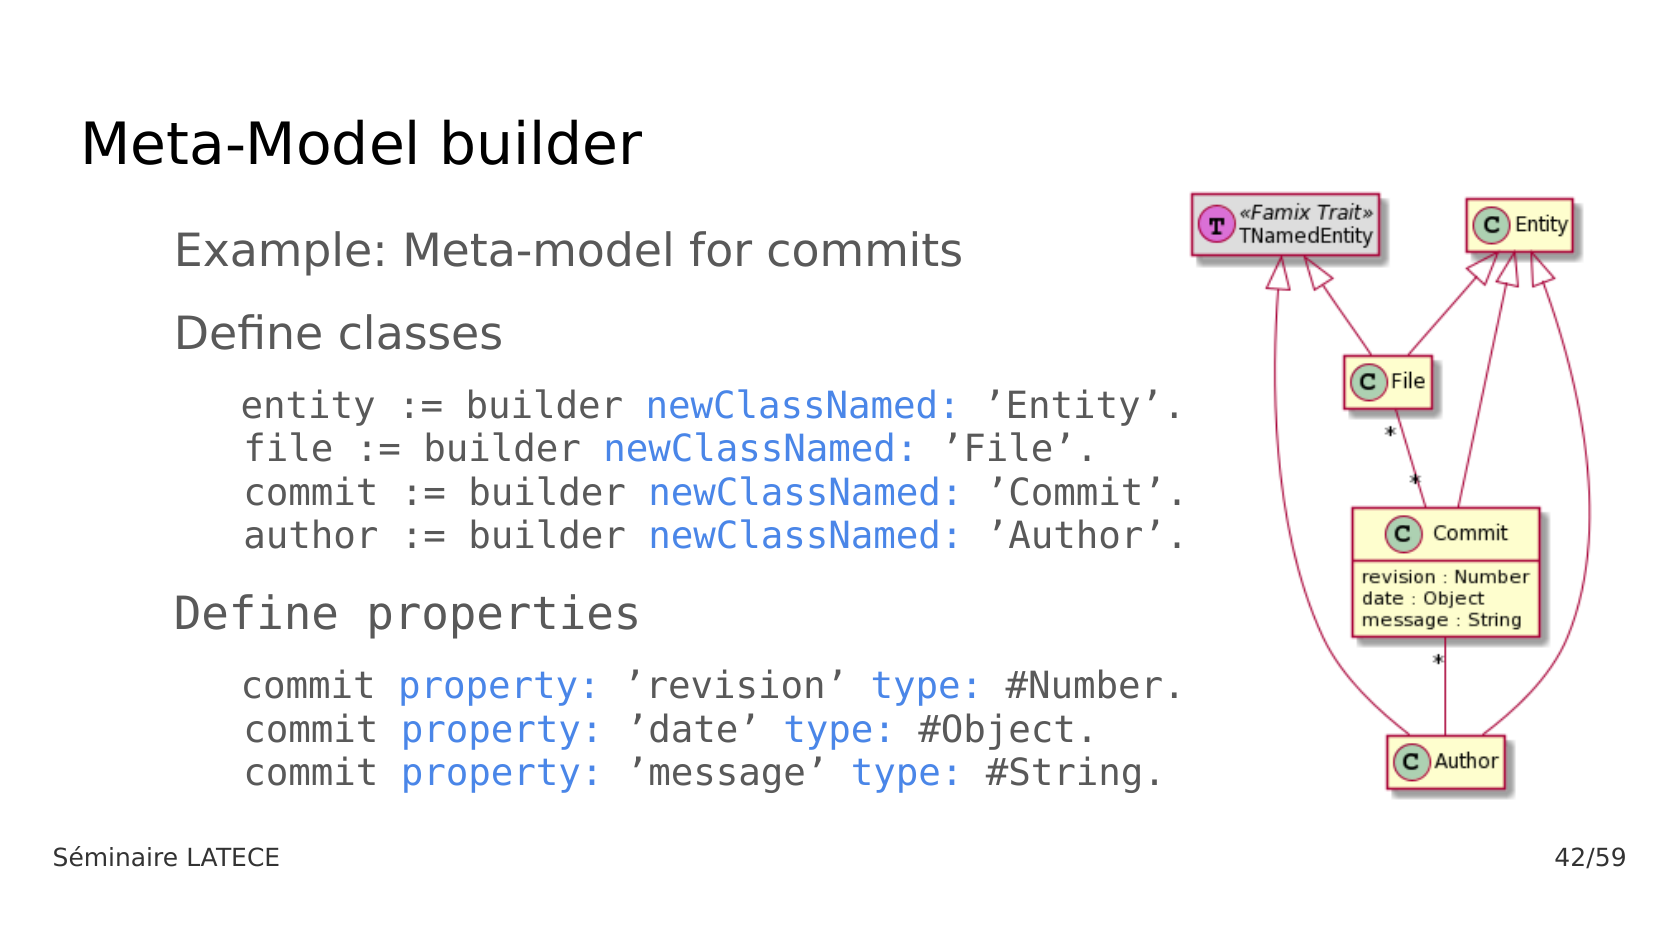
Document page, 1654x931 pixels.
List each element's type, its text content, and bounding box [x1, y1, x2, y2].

list Example: Meta-model for commits Define classes entity := builder newClassNamed: ’Entity’. file := builder newClassNamed: ’File’. commit := builder newClassNamed: ’Commit’. author := builder newClassNamed: ’Author’. Define properties commit property: ’revision’ type: #Number. commit property: ’date’ type: #Object. commit property: ’message’ type: #String. [157, 223, 1180, 798]
picture [1180, 182, 1635, 818]
title Meta-Model builder [80, 97, 1479, 192]
